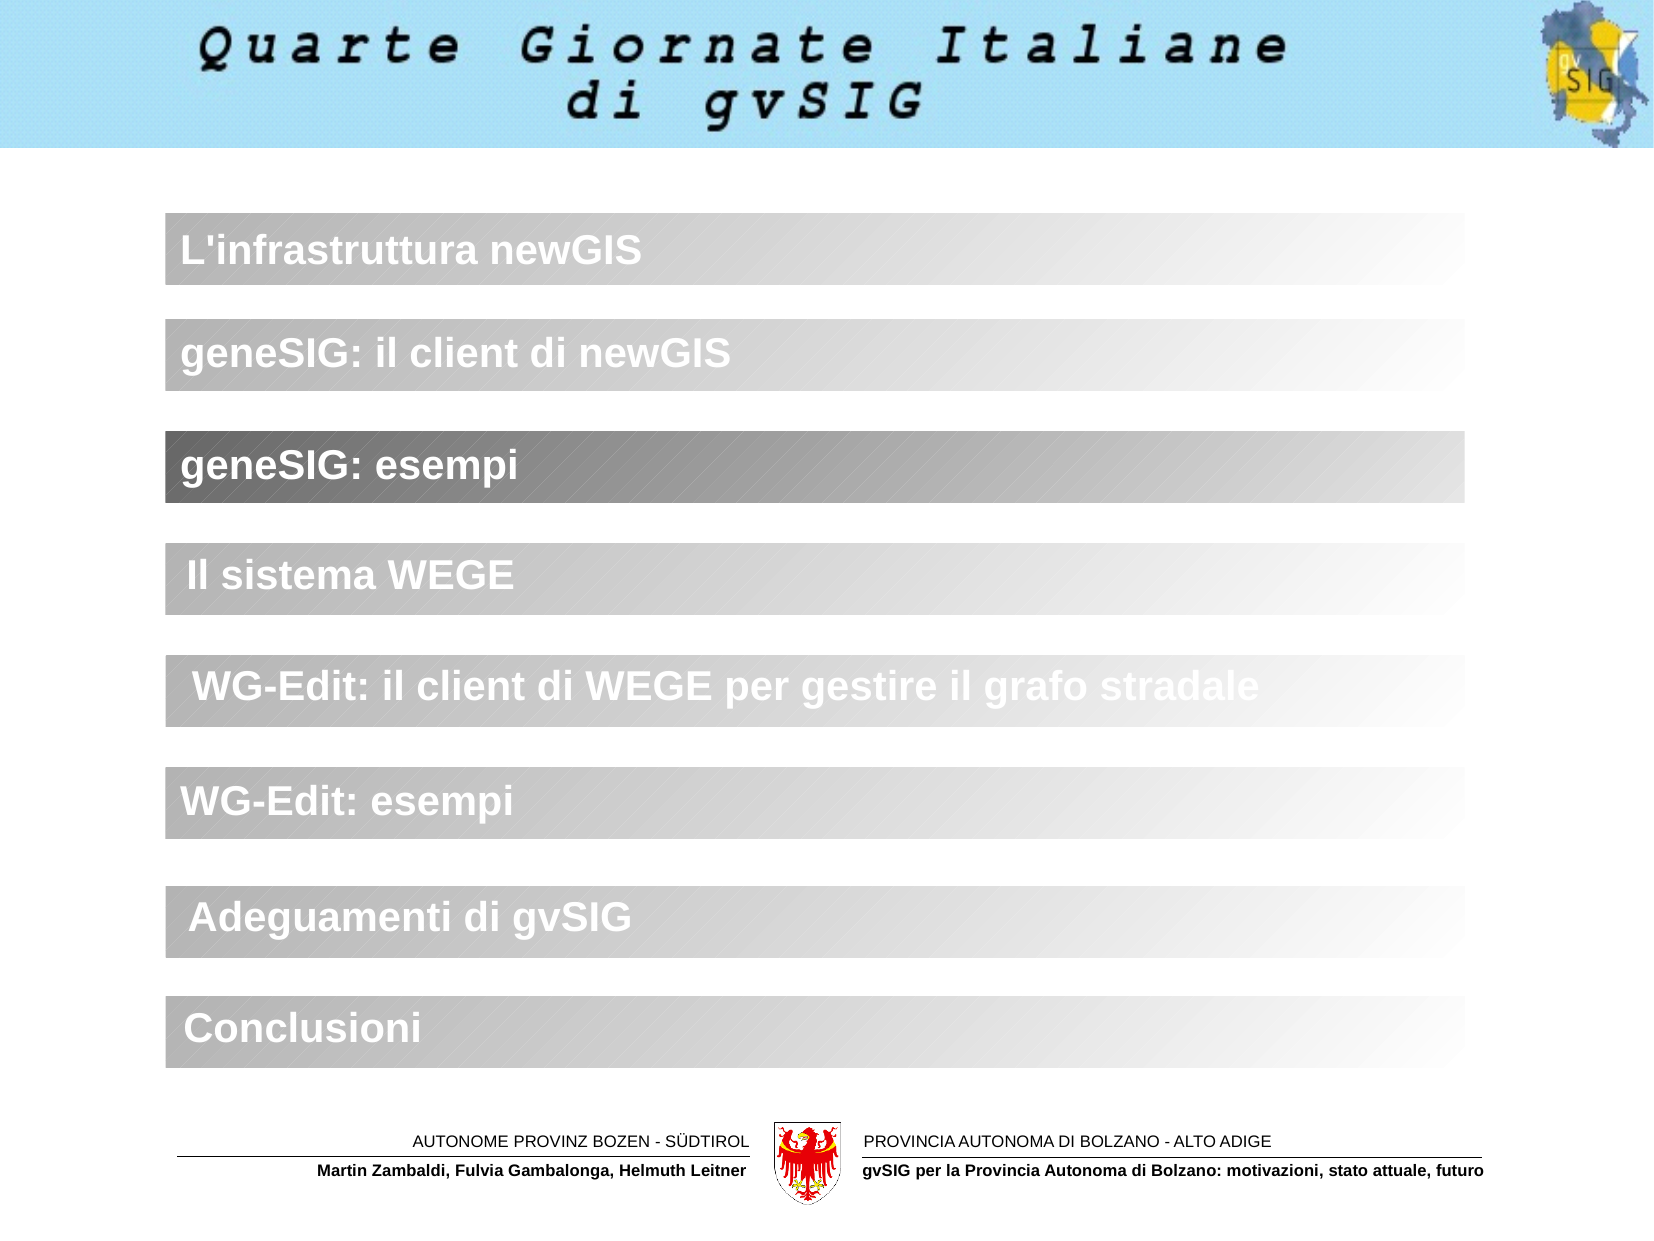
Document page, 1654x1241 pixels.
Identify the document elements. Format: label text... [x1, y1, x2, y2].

text_box Il sistema WEGE [171, 547, 869, 610]
text_box geneSIG: il client di newGIS [165, 325, 993, 388]
text_box [165, 996, 1465, 1068]
text_box [165, 431, 1465, 503]
text_box [165, 767, 1465, 839]
picture [774, 1122, 841, 1205]
text_box [165, 213, 1465, 285]
text_box L'infrastruttura newGIS [165, 222, 863, 285]
text_box [165, 655, 1465, 727]
text_box Adeguamenti di gvSIG [172, 889, 886, 953]
text_box geneSIG: esempi [165, 437, 993, 500]
text_box [165, 319, 1465, 391]
text_box WG-Edit: esempi [165, 773, 993, 837]
text_box Conclusioni [168, 1000, 520, 1063]
text_box [165, 886, 1465, 958]
text_box [165, 543, 1465, 615]
text_box WG-Edit: il client di WEGE per gestire il grafo stradale [177, 658, 1388, 721]
